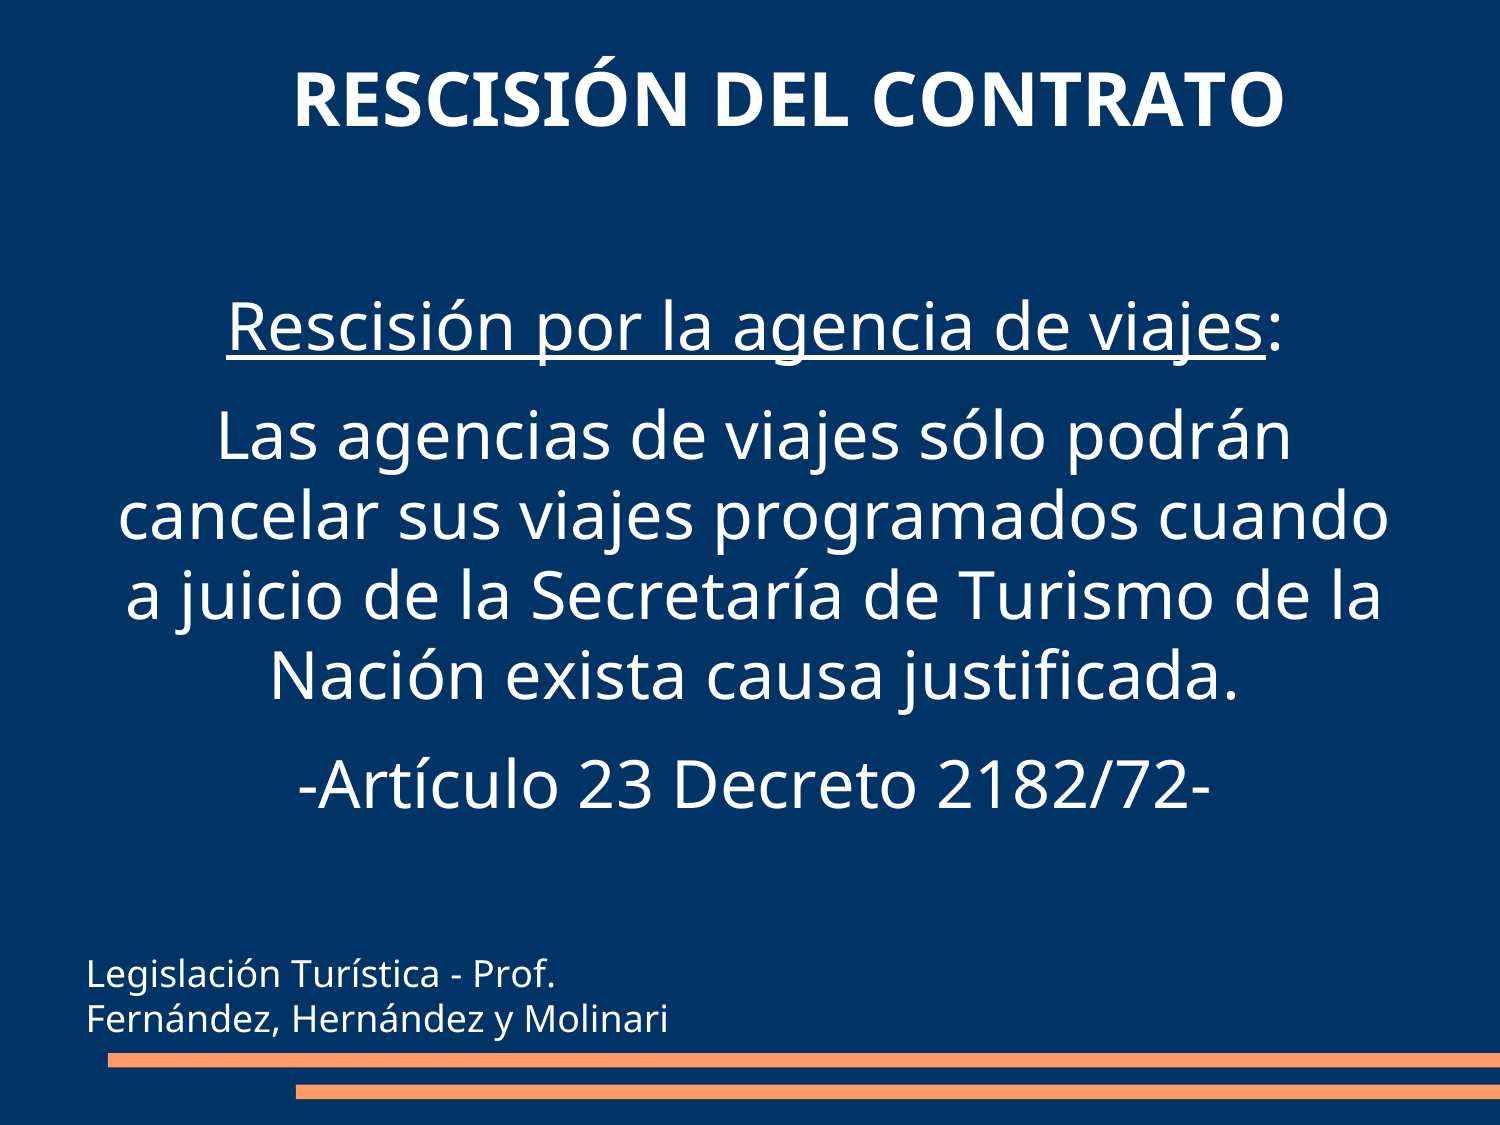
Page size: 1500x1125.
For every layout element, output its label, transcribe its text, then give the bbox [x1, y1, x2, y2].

title RESCISIÓN DEL CONTRATO [75, 43, 1425, 213]
footer Legislación Turística - Prof. Fernández, Hernández y Molinari [70, 942, 770, 993]
list Rescisión por la agencia de viajes: Las agencias de viajes sólo podrán cancelar sus viajes programados cuando a juicio de la Secretaría de Turismo de la Nación exista causa justificada. -Artículo 23 Decreto 2182/72- [75, 276, 1425, 898]
